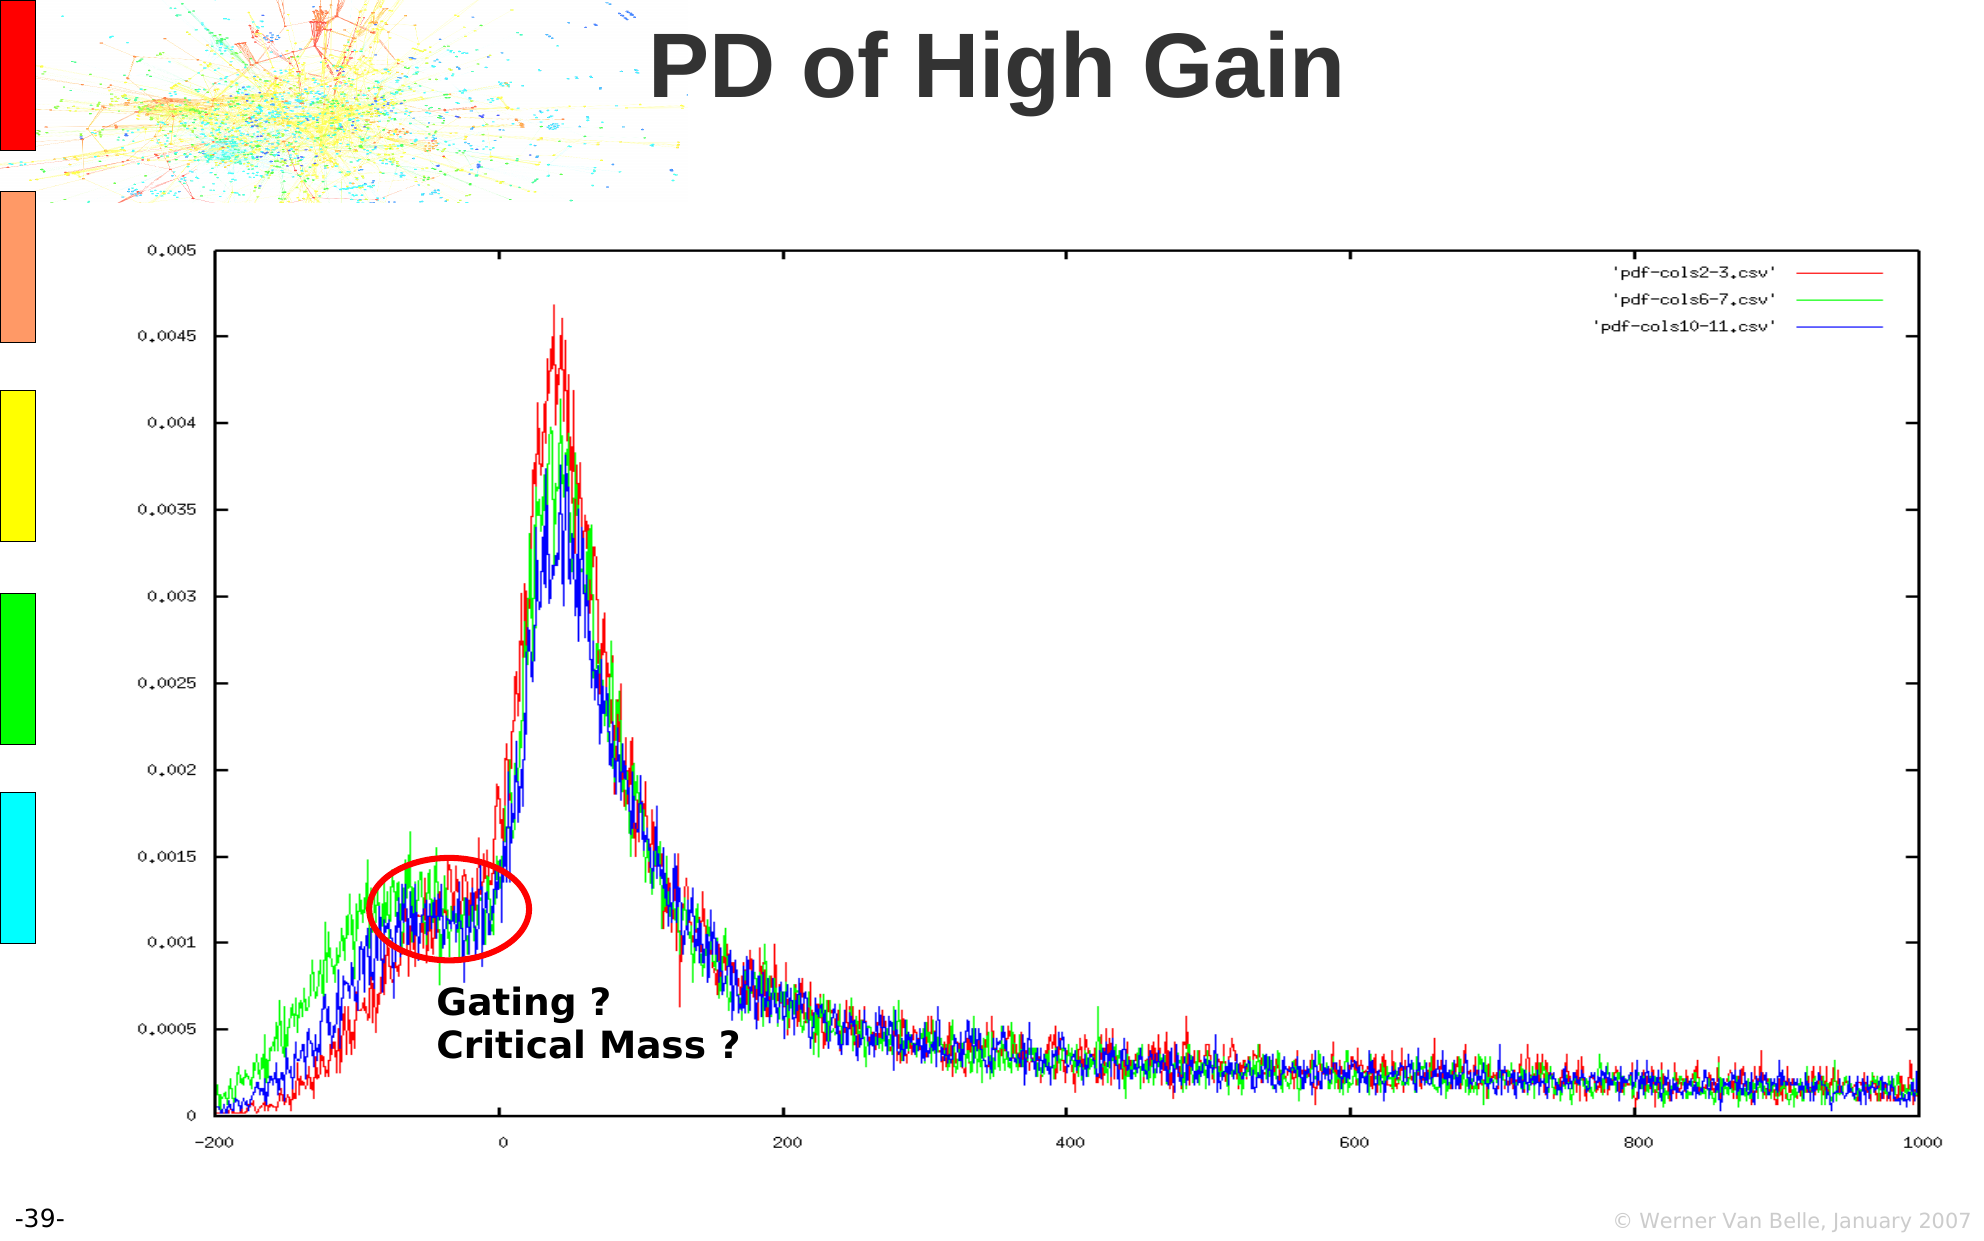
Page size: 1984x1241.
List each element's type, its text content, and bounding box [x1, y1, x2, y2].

title Gene Expression [0, 0, 688, 203]
title PD of High Gain [150, 0, 1845, 133]
text_box Gating ? Critical Mass ? [421, 973, 816, 1076]
picture [83, 241, 1965, 1159]
